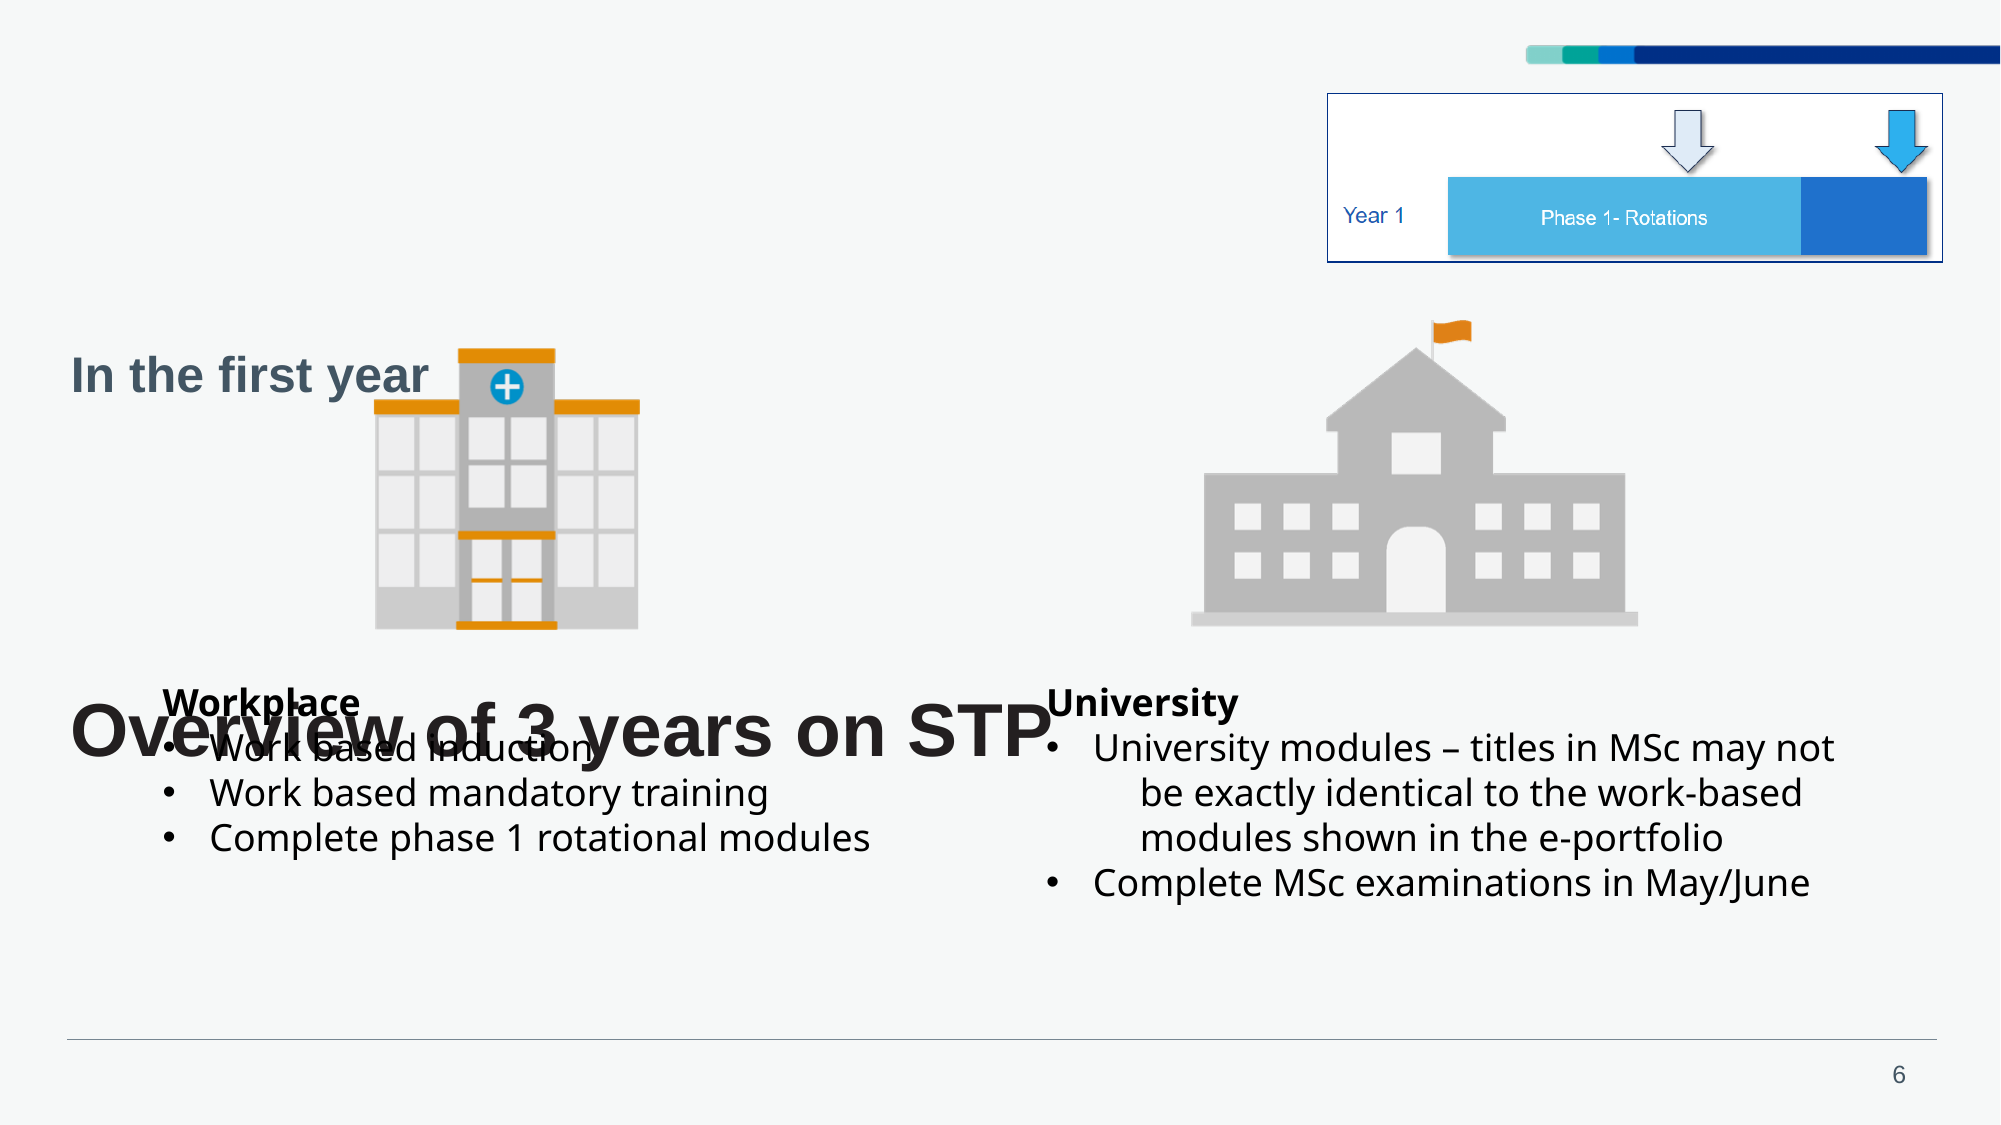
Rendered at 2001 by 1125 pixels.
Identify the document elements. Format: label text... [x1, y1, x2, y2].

picture [1175, 300, 1652, 637]
text_box University University modules – titles in MSc may not be exactly identical to the work-based modules shown in the e-portfolio Complete MSc examinations in May/June [1031, 671, 1884, 914]
picture [367, 341, 646, 637]
list In the first year [70, 231, 1884, 307]
text_box Workplace Work based induction Work based mandatory training Complete phase 1 rotational modules [147, 671, 1000, 869]
picture [1328, 94, 1942, 262]
title Overview of 3 years on STP [70, 70, 1942, 213]
